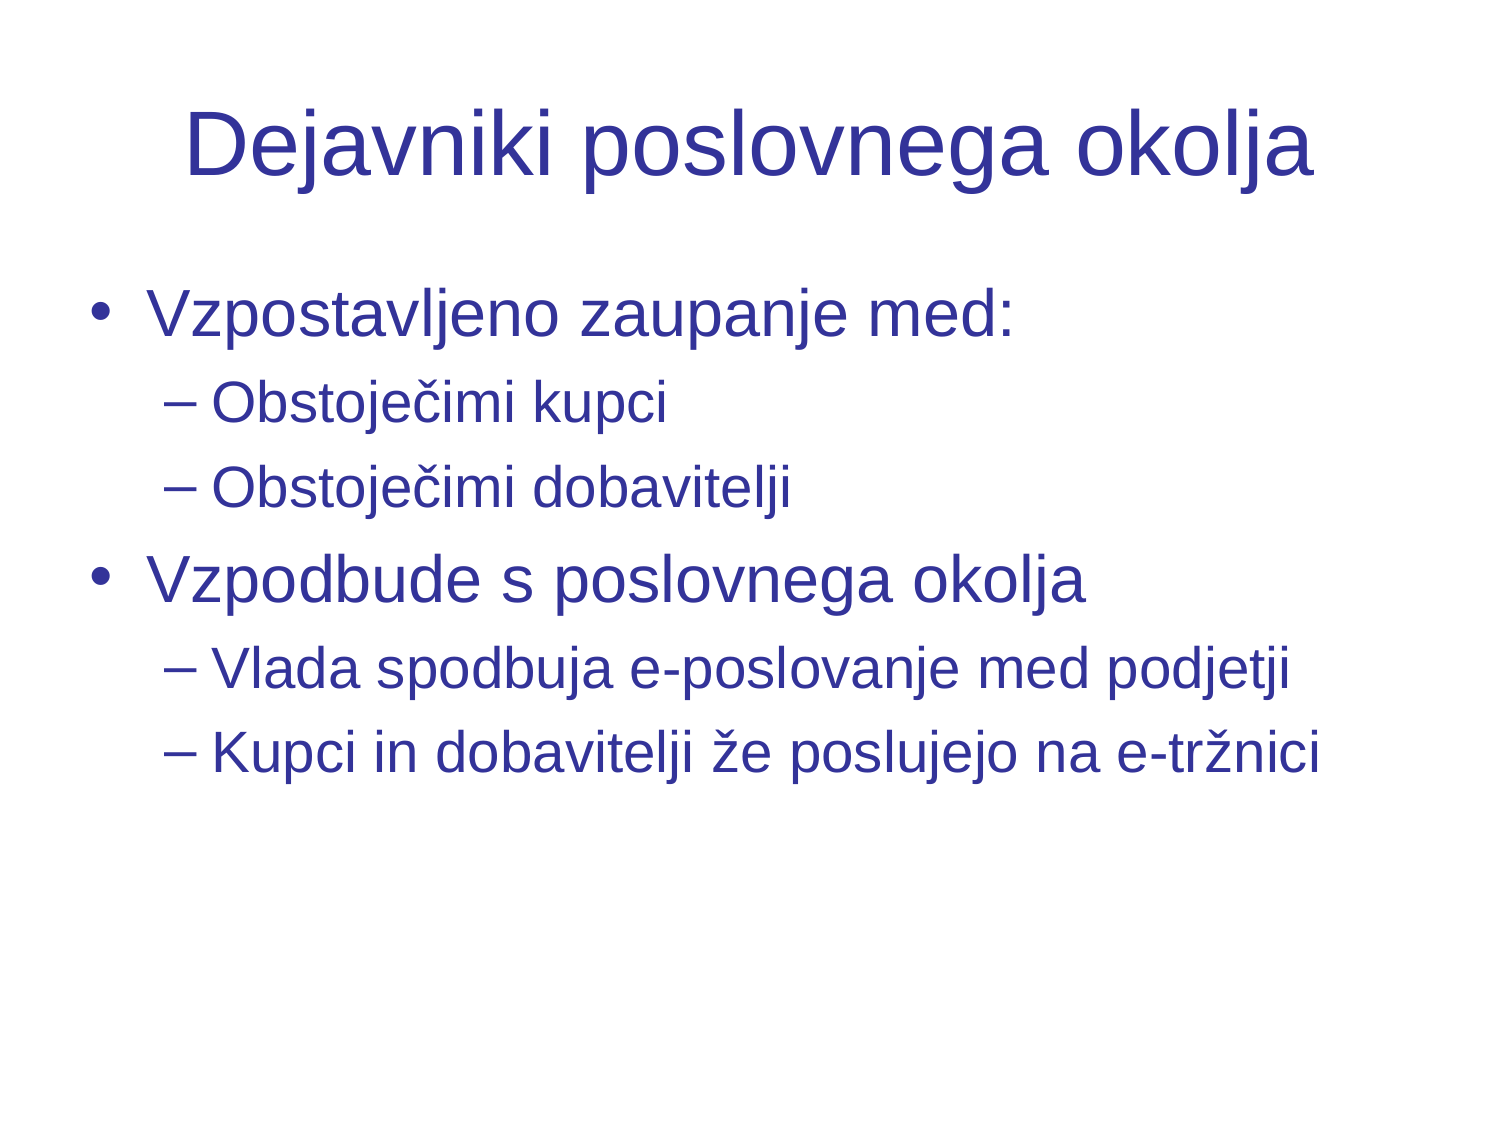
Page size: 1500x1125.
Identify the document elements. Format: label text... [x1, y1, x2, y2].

list Vzpostavljeno zaupanje med: Obstoječimi kupci Obstoječimi dobavitelji Vzpodbude s poslovnega okolja Vlada spodbuja e-poslovanje med podjetji Kupci in dobavitelji že poslujejo na e-tržnici [75, 262, 1426, 1006]
title Dejavniki poslovnega okolja [75, 45, 1426, 233]
